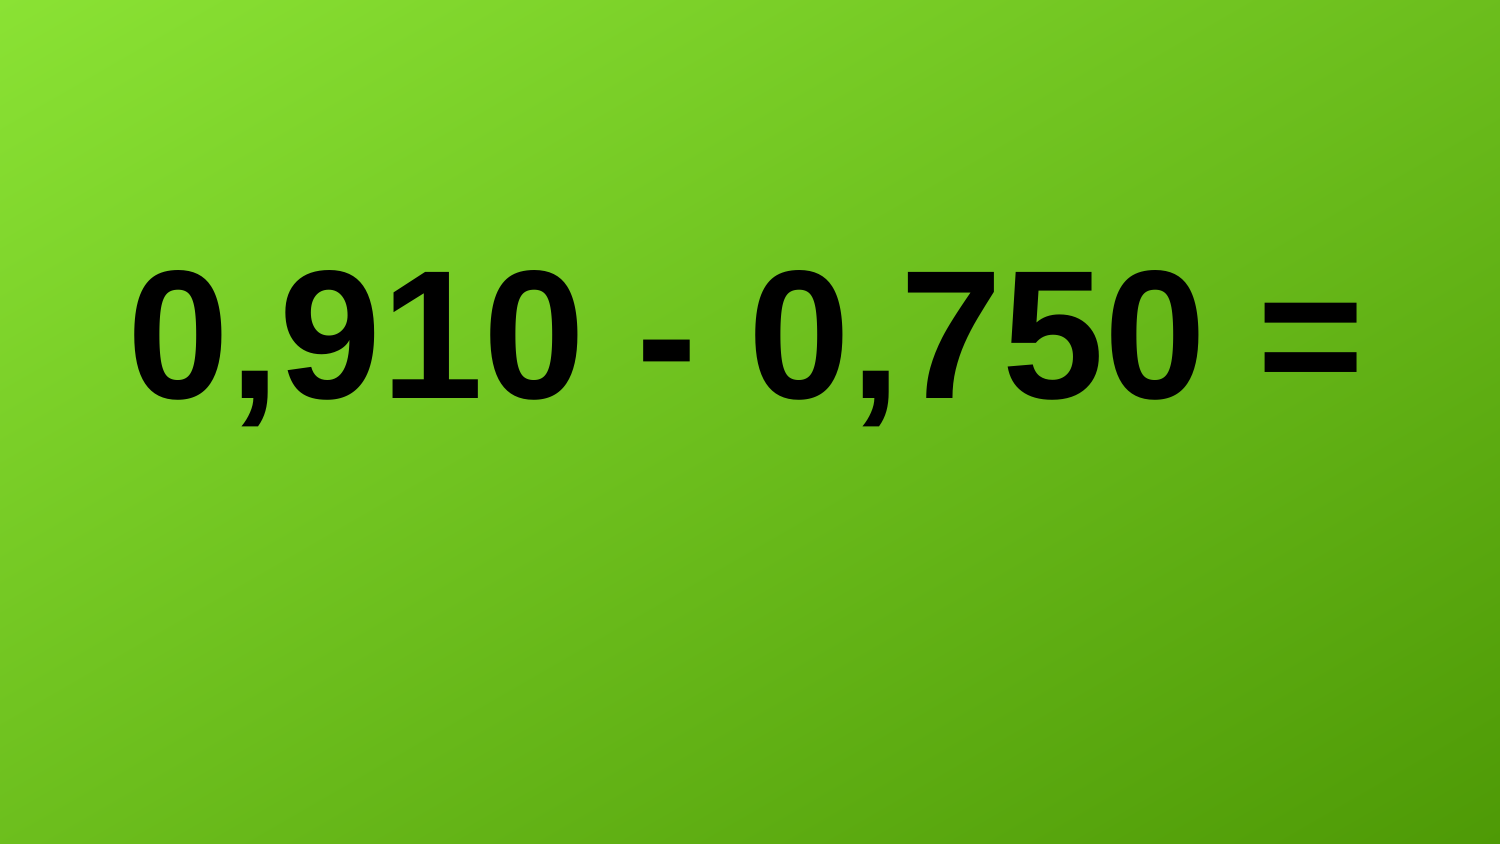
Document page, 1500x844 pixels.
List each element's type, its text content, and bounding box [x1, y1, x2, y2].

text_box 0,910 - 0,750 = [112, 259, 1388, 450]
